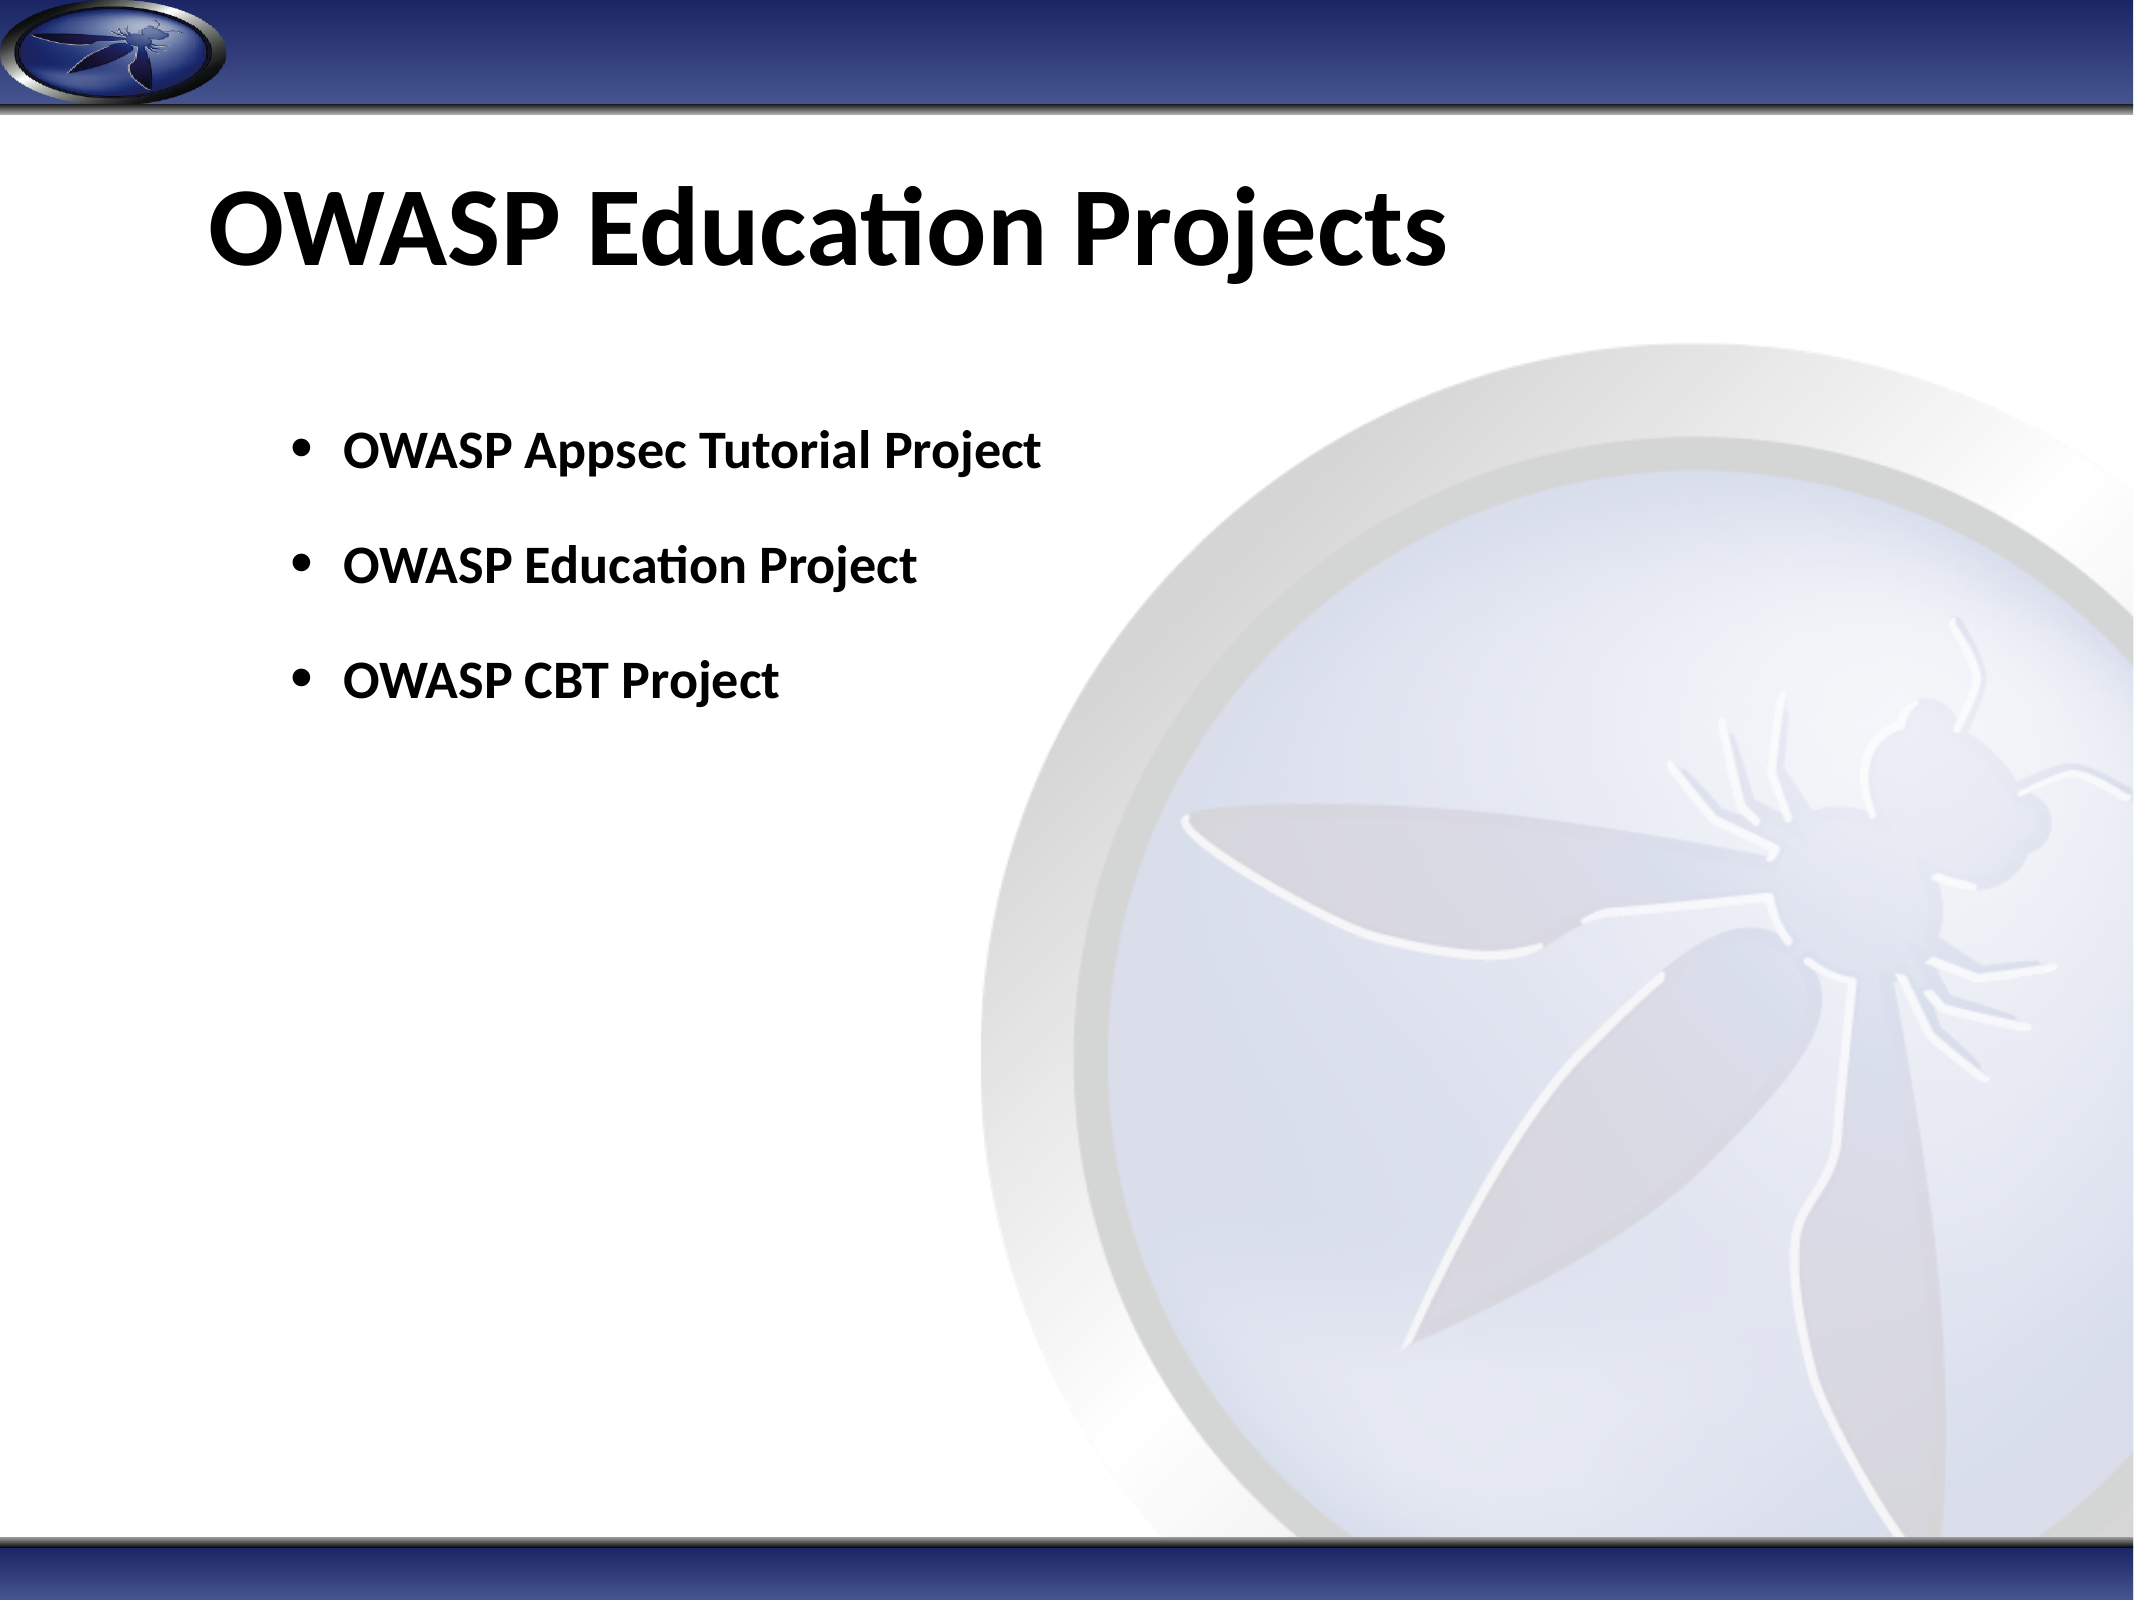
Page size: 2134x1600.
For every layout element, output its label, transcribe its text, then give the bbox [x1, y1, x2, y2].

picture [981, 339, 2134, 1600]
title OWASP Education Projects [208, 125, 1925, 350]
picture [0, 0, 228, 104]
list OWASP Appsec Tutorial Project OWASP Education Project OWASP CBT Project [213, 407, 2038, 1447]
